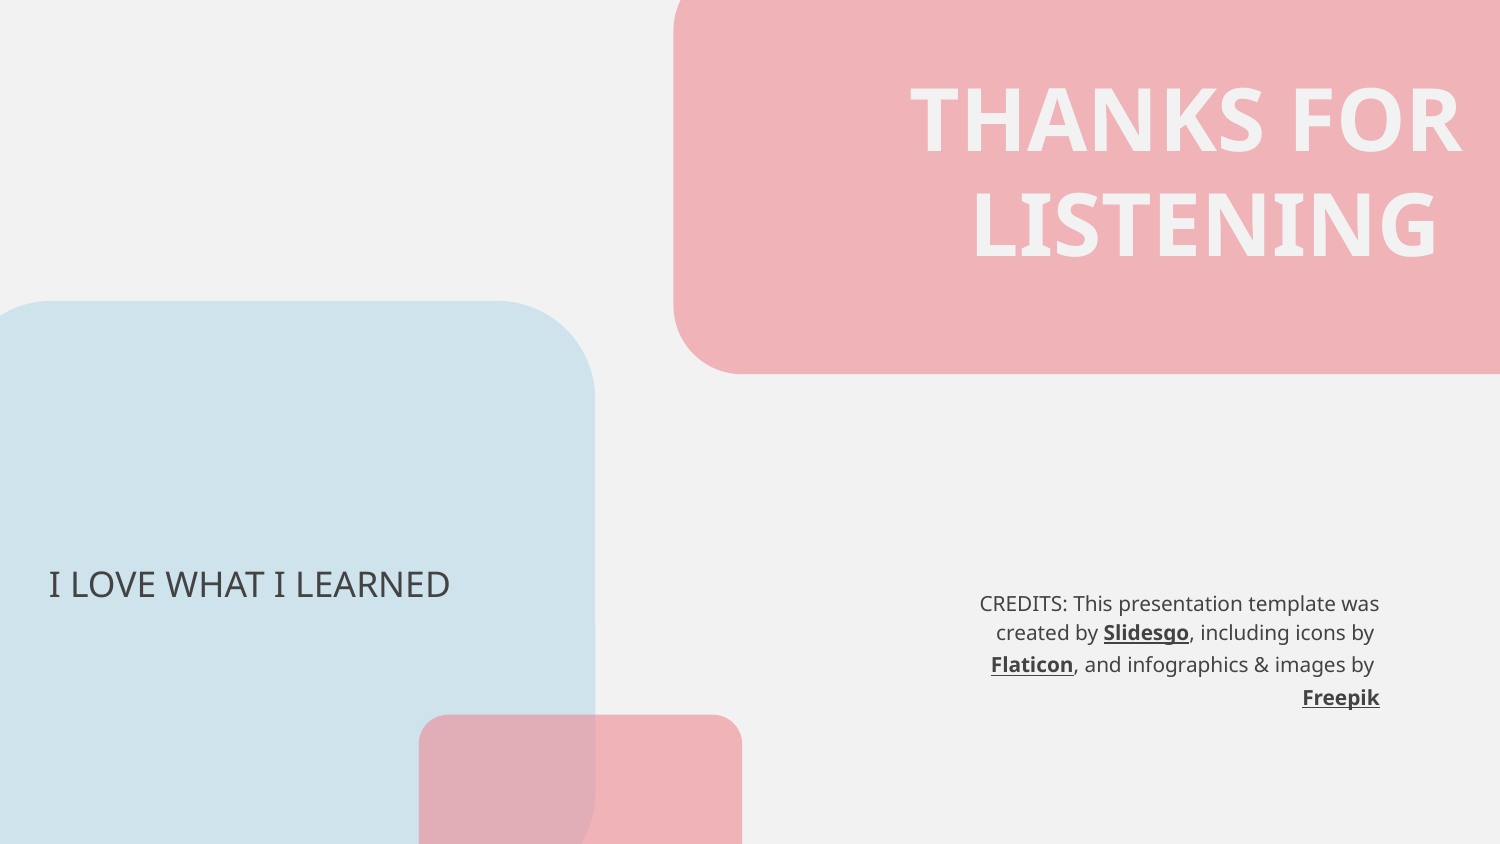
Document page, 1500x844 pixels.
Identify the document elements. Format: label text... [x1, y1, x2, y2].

subtitle I LOVE WHAT I LEARNED [33, 547, 544, 778]
title THANKS FOR LISTENING [719, 92, 1479, 247]
